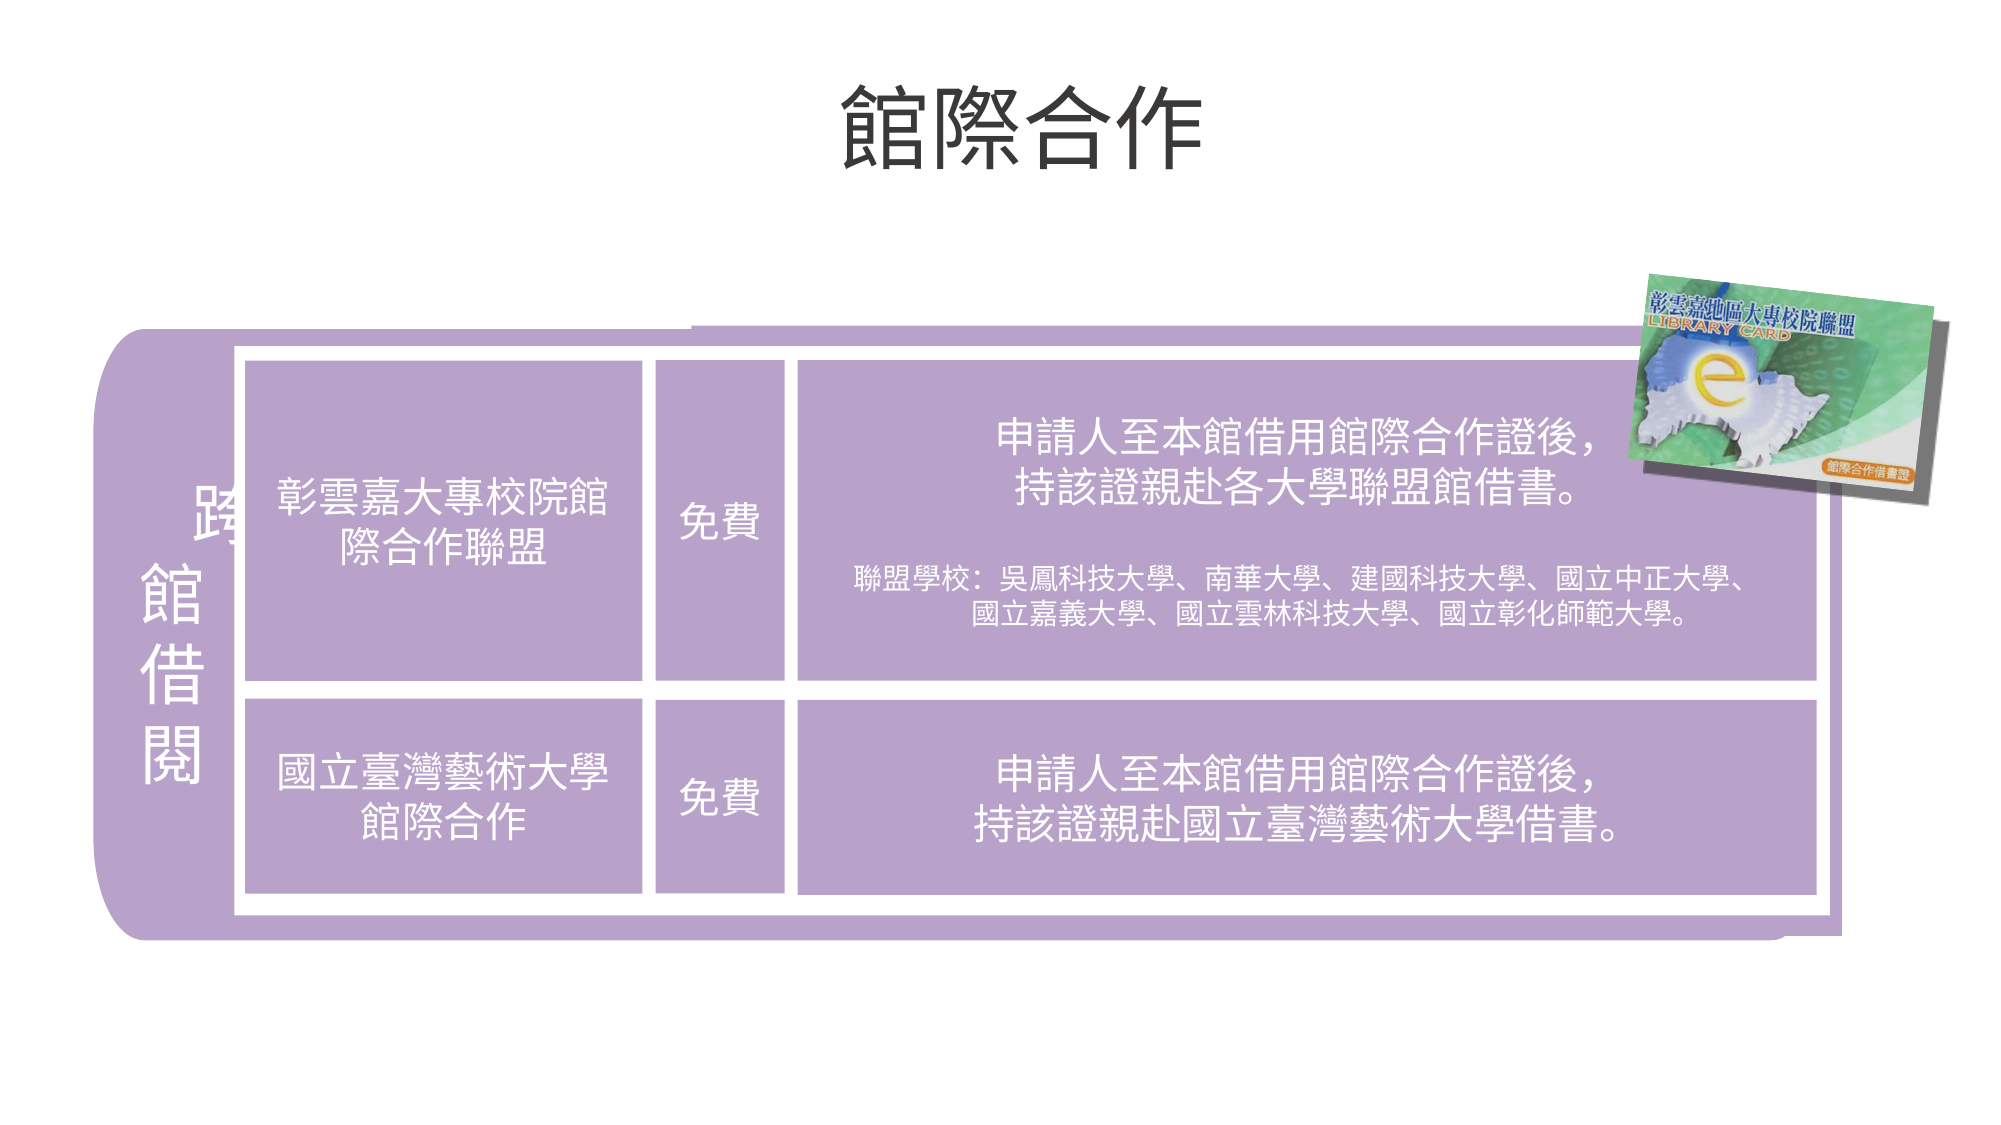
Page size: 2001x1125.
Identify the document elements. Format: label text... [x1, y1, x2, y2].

text_box 申請人至本館借用館際合作證後， 持該證親赴各大學聯盟館借書。 聯盟學校：吳鳳科技大學、南華大學、建國科技大學、國立中正大學、 國立嘉義大學、國立雲林科技大學、國立彰化師範大學。 [797, 360, 1817, 681]
text_box 申請人至本館借用館際合作證後， 持該證親赴國立臺灣藝術大學借書。 [797, 699, 1817, 895]
title 館際合作 [159, 71, 1885, 194]
text_box 跨 館 借 閱 [93, 325, 1842, 941]
text_box 國立臺灣藝術大學 館際合作 [245, 698, 643, 894]
text_box 免費 [655, 699, 785, 894]
text_box [234, 346, 1830, 916]
text_box 彰雲嘉大專校院館際合作聯盟 [245, 360, 643, 681]
text_box 免費 [655, 360, 785, 681]
picture [1627, 272, 1935, 492]
